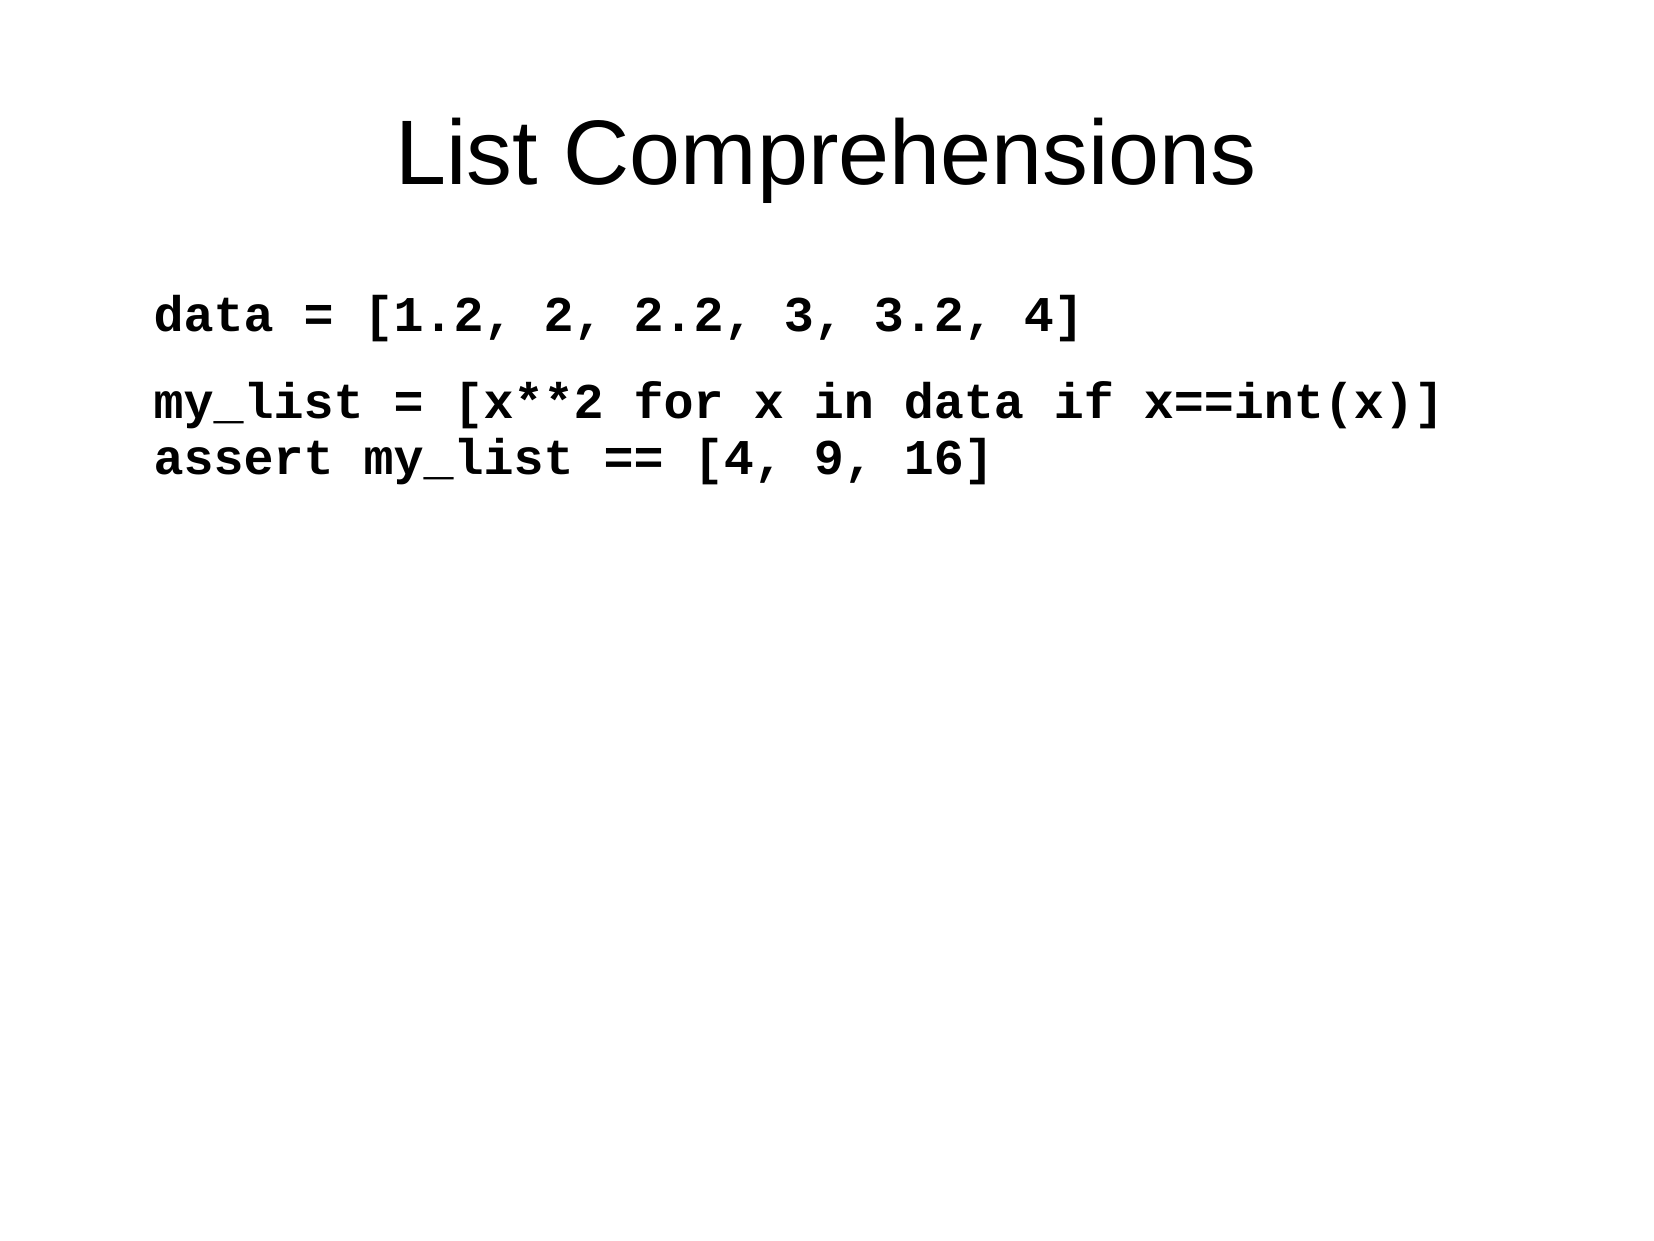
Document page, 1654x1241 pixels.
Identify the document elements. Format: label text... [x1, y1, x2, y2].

title List Comprehensions [82, 49, 1571, 257]
list data = [1.2, 2, 2.2, 3, 3.2, 4] my_list = [x**2 for x in data if x==int(x)] assert my_list == [4, 9, 16] [82, 290, 1571, 1010]
